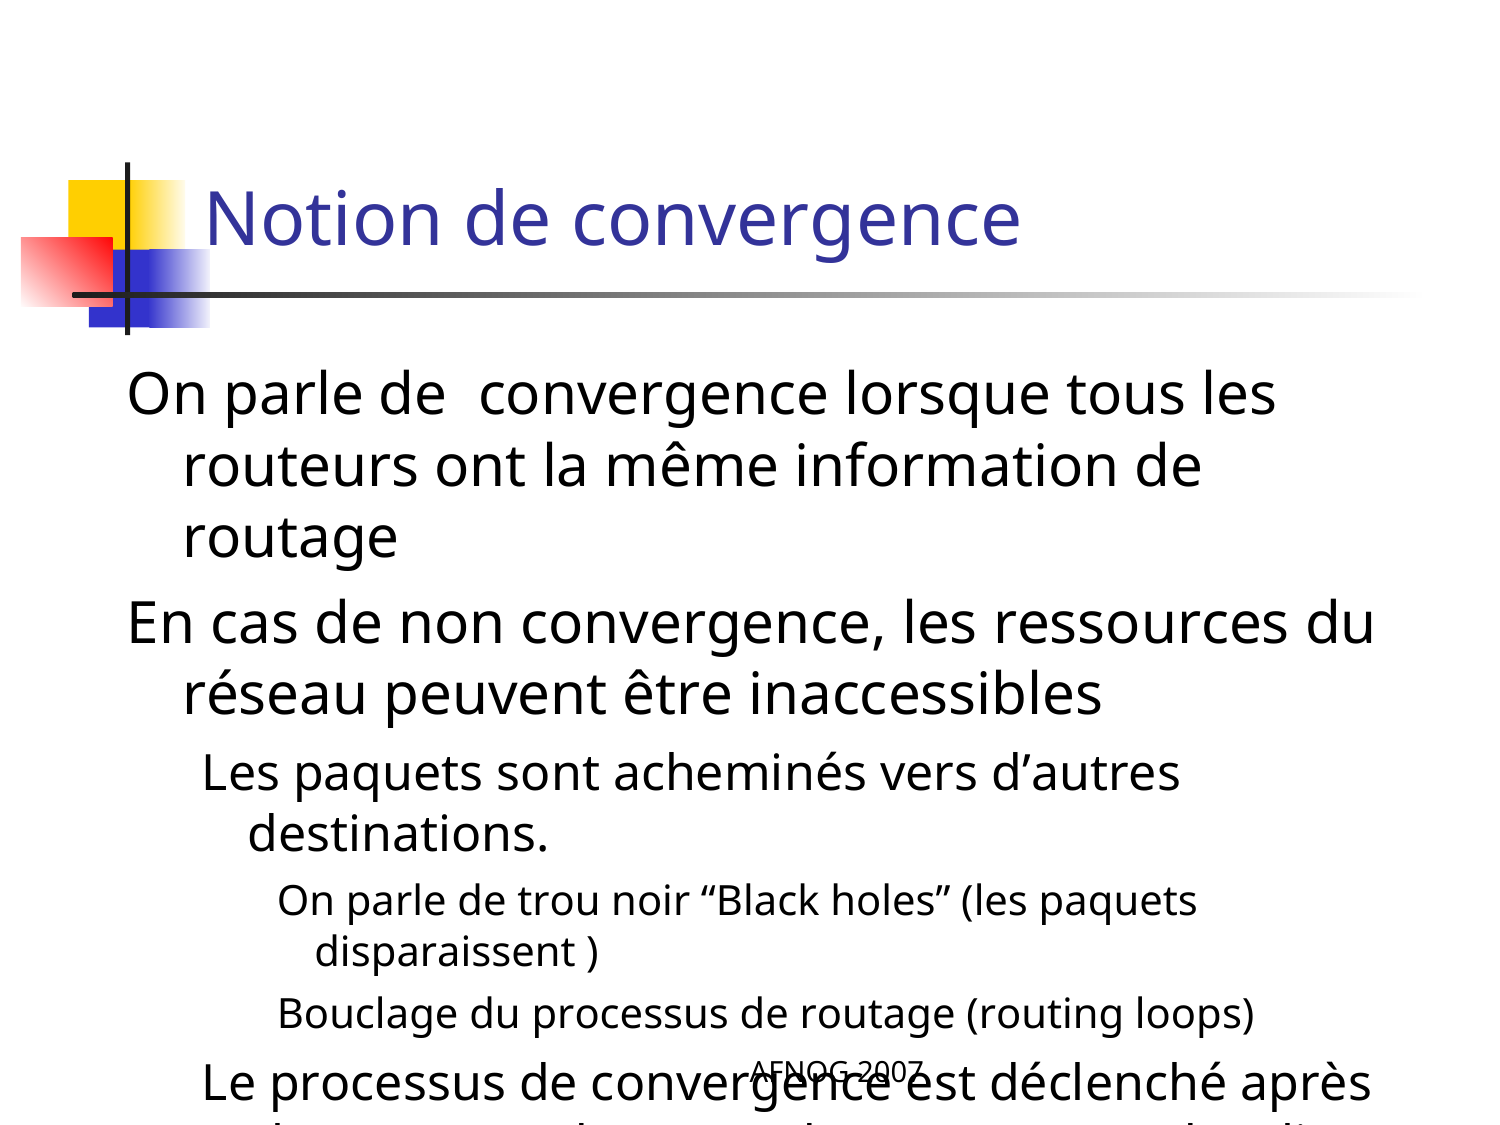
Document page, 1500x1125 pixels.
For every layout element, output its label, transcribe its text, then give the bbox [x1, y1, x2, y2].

title Notion de convergence [188, 35, 1468, 276]
list On parle de convergence lorsque tous les routeurs ont la même information de routage En cas de non convergence, les ressources du réseau peuvent être inaccessibles Les paquets sont acheminés vers d’autres destinations. On parle de trou noir “Black holes” (les paquets disparaissent ) Bouclage du processus de routage (routing loops) Le processus de convergence est déclenché après changement de status d’un routeur ou d’un lien. [112, 350, 1436, 1083]
